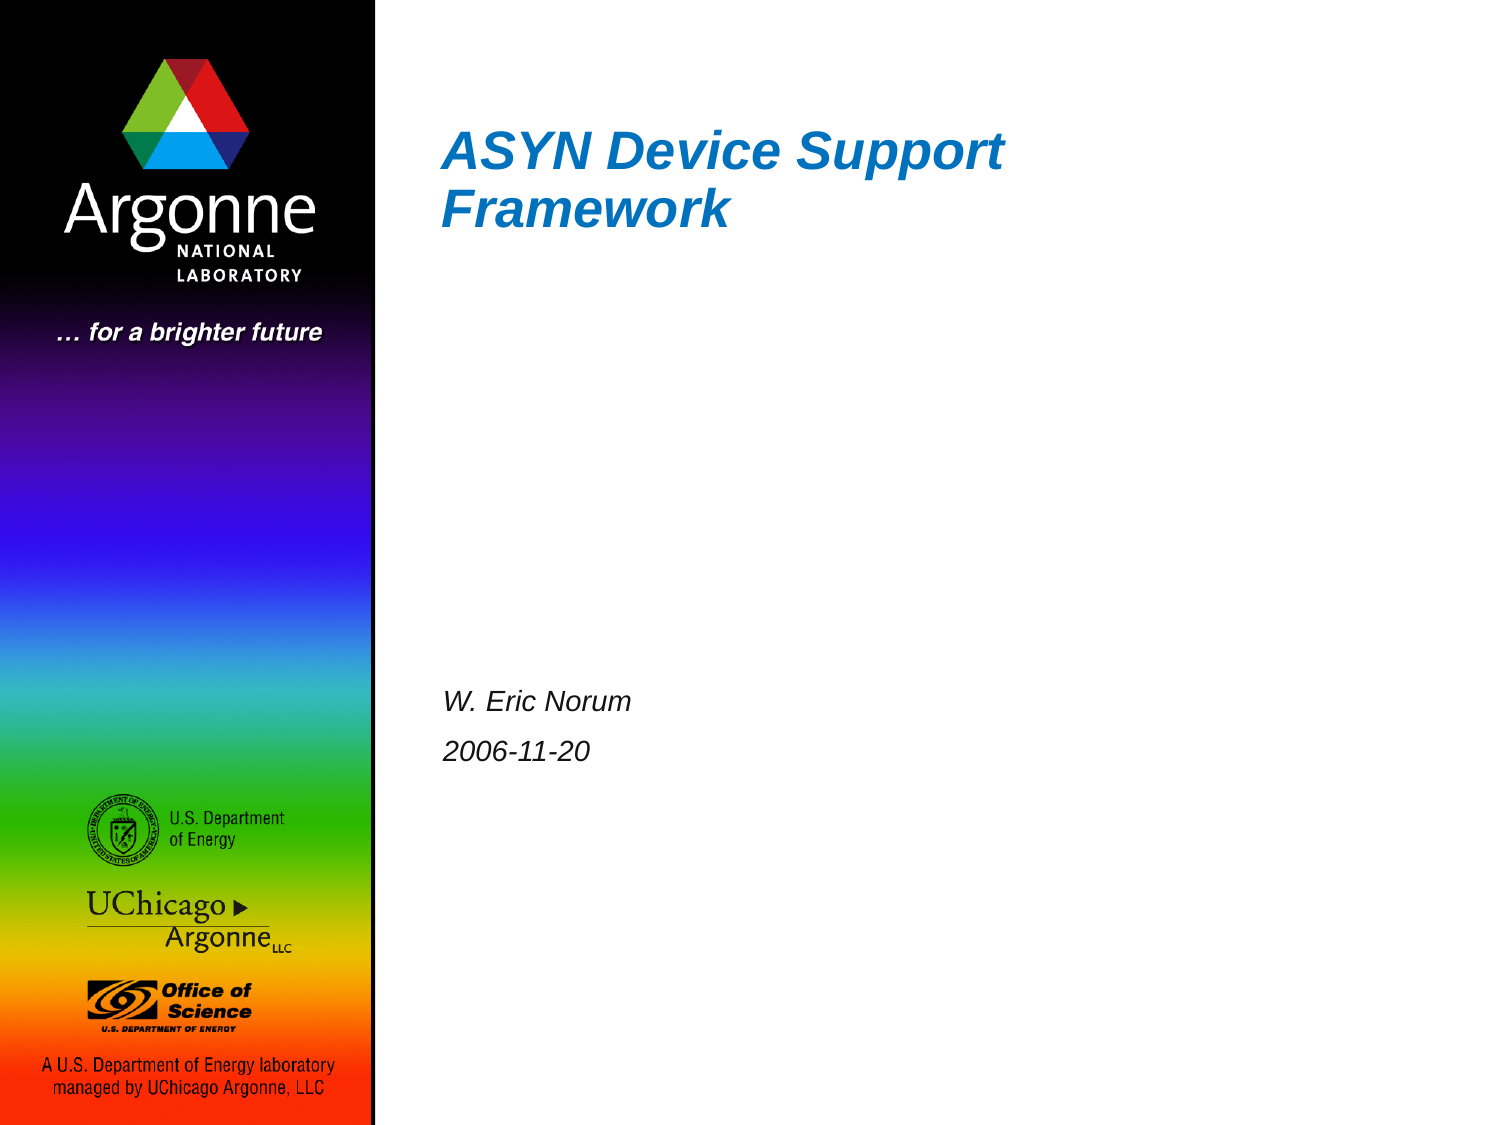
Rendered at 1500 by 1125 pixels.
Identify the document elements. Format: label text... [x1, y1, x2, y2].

subtitle W. Eric Norum 2006-11-20 [428, 678, 1168, 792]
picture [0, 0, 375, 1125]
title ASYN Device Support Framework [426, 115, 1326, 248]
